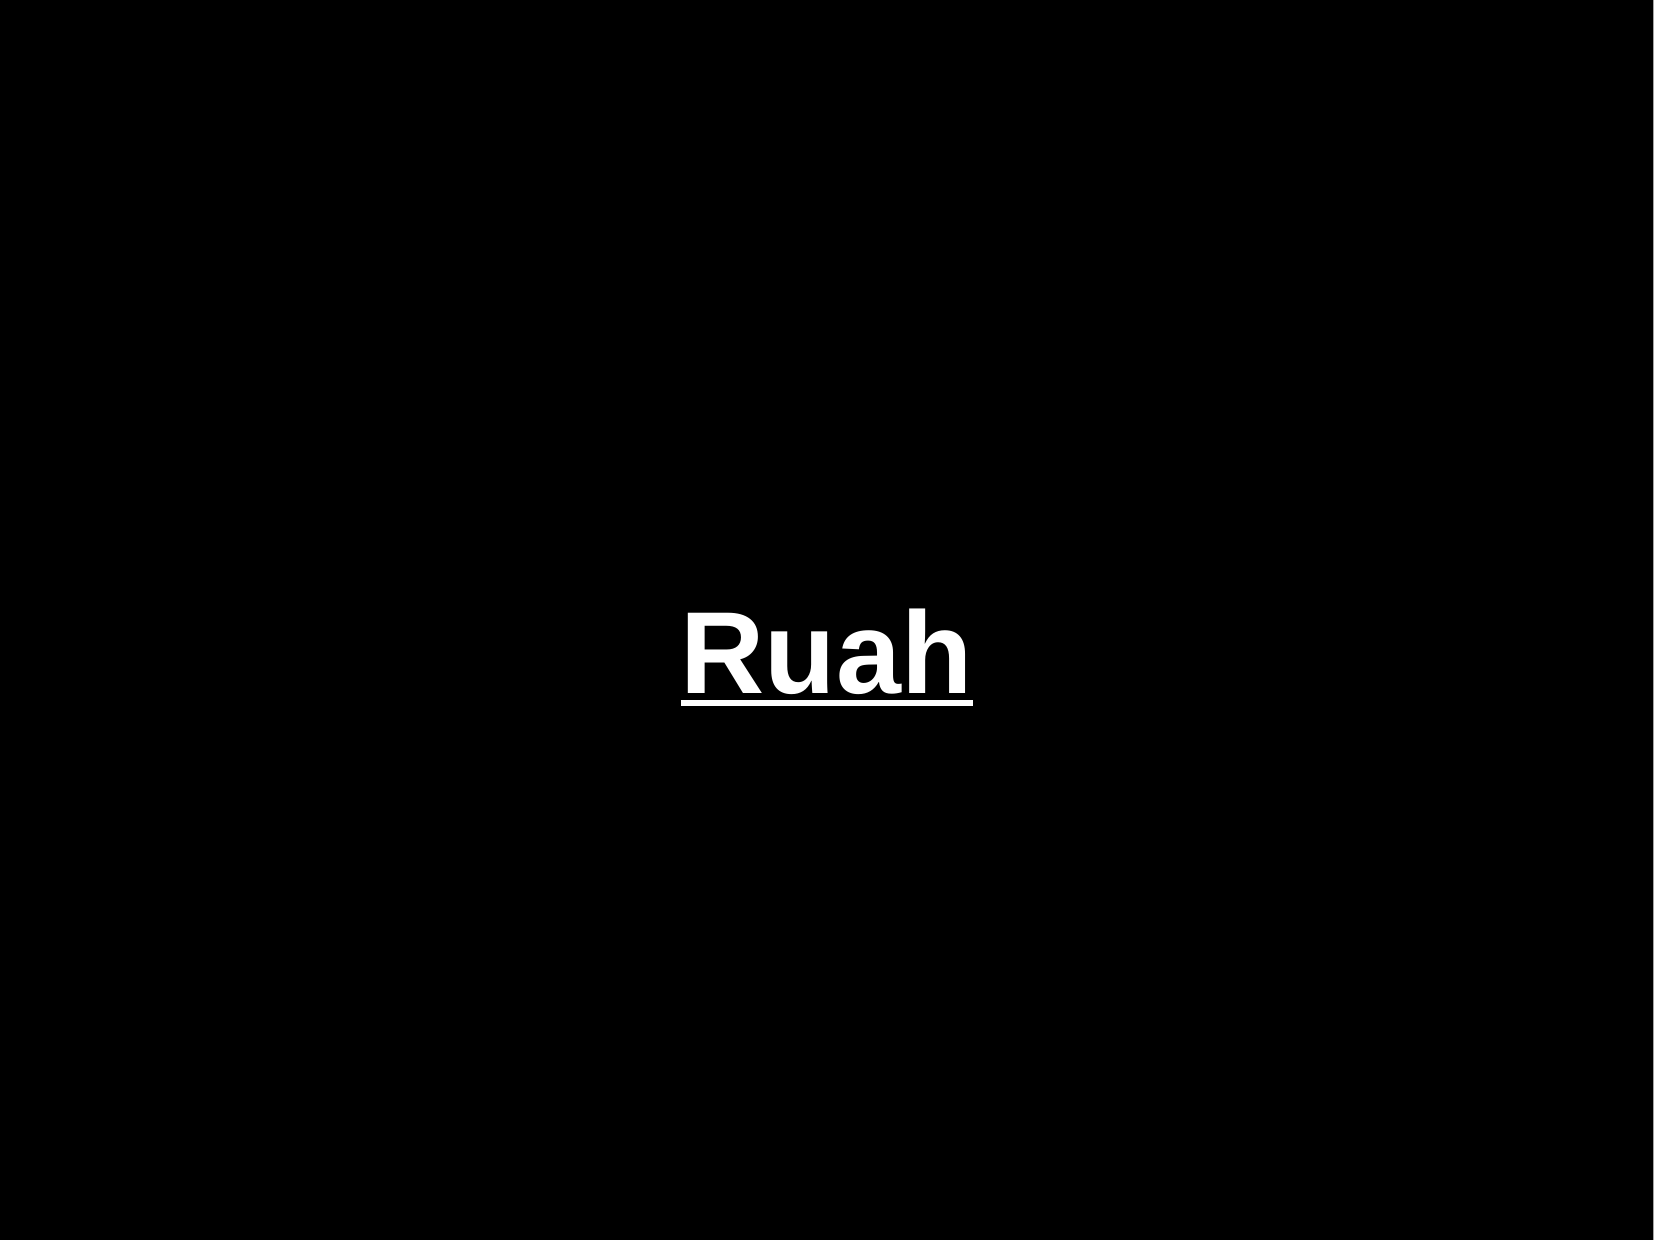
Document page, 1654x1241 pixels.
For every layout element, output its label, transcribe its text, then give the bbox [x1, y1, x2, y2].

subtitle Ruah [0, 0, 1654, 1241]
